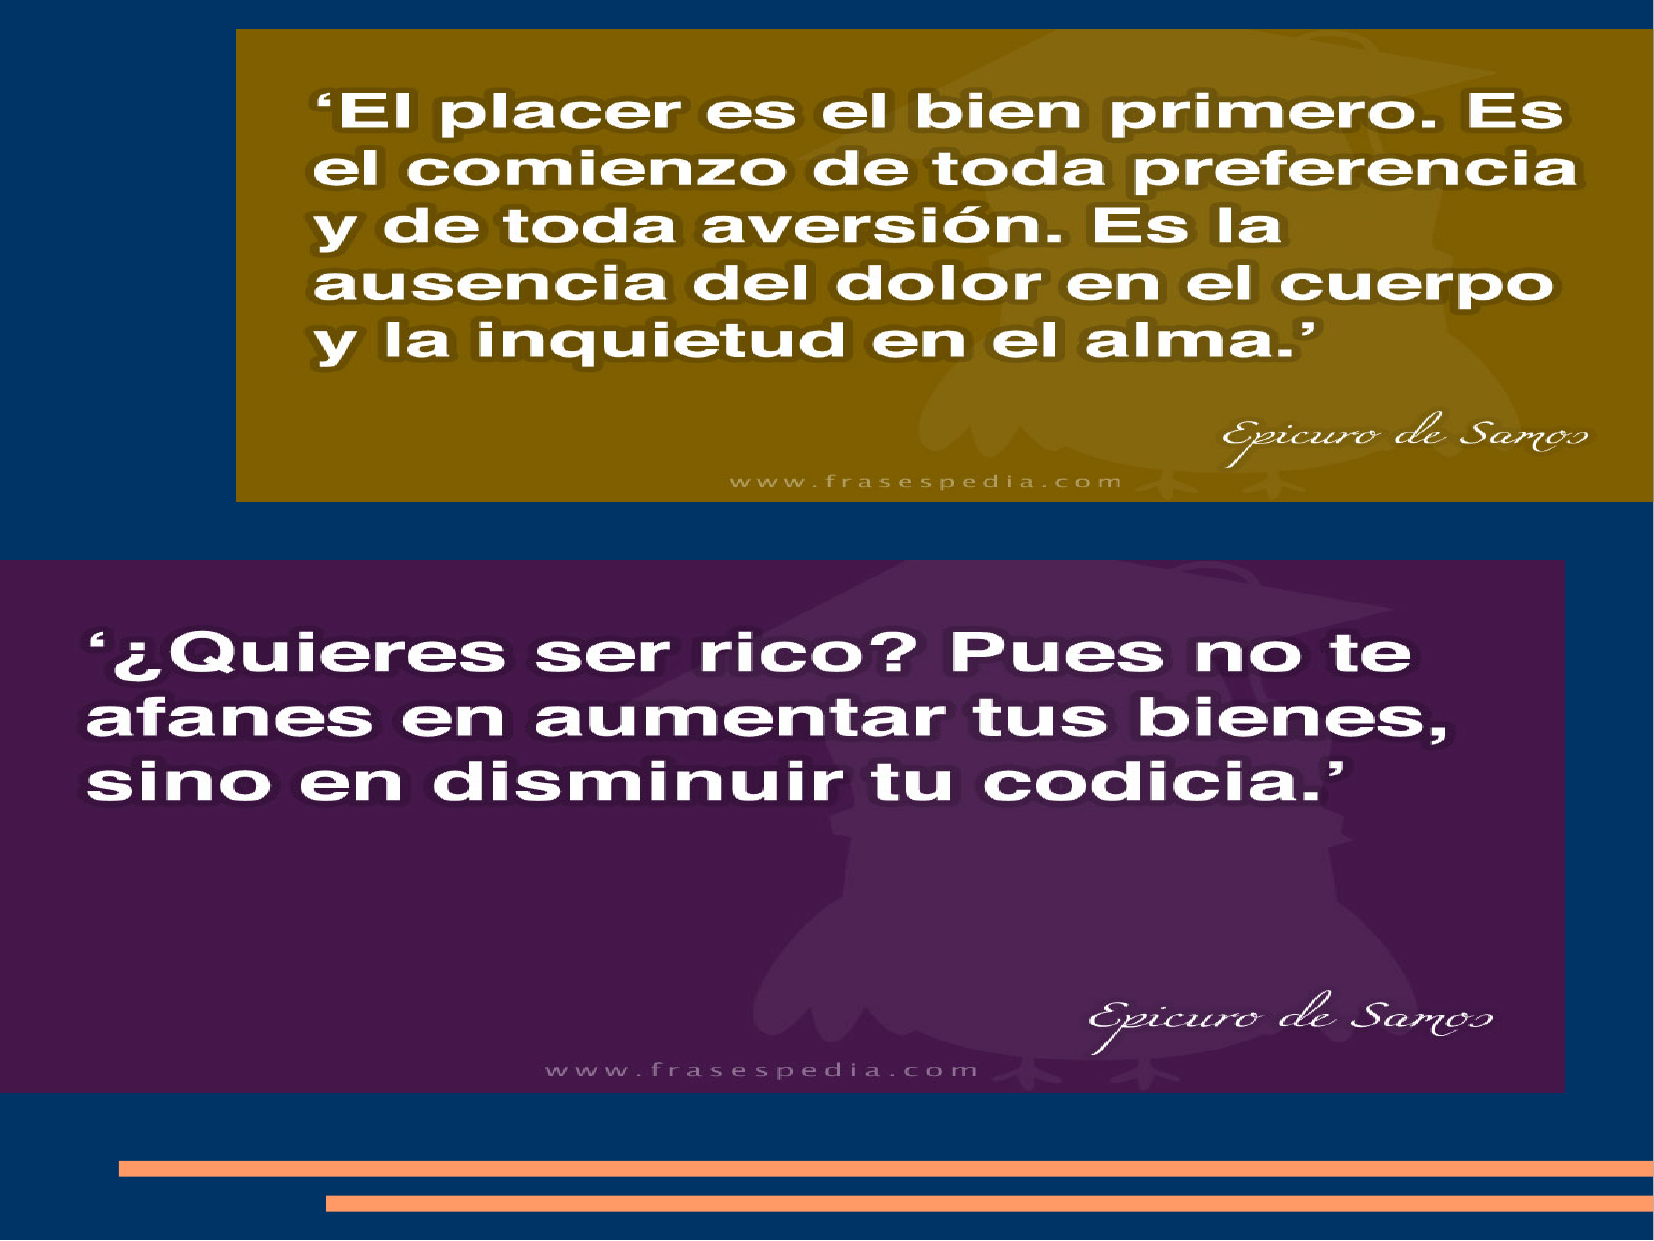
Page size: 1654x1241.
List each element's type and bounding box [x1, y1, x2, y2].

picture [236, 29, 1654, 502]
picture [0, 560, 1565, 1093]
